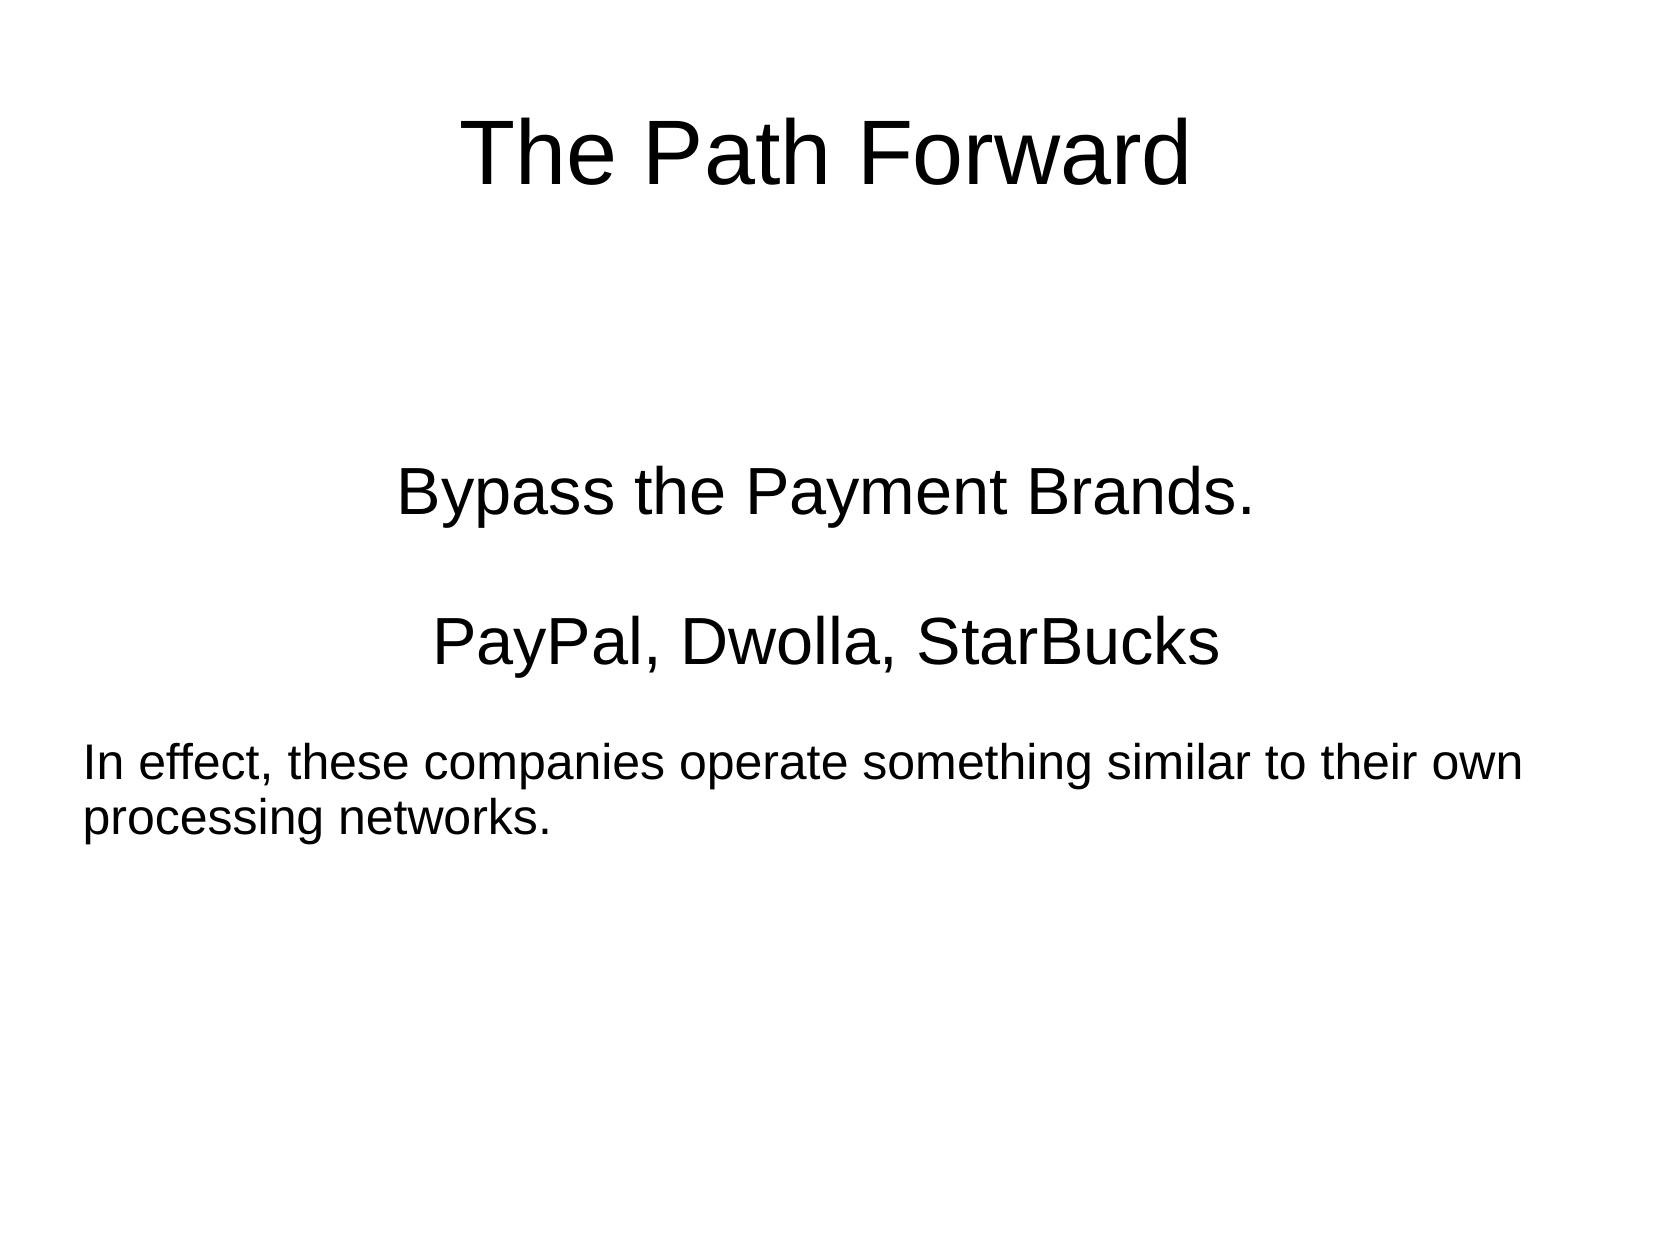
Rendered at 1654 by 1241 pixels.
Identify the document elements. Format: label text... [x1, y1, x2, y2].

title The Path Forward [82, 49, 1571, 257]
subtitle Bypass the Payment Brands. PayPal, Dwolla, StarBucks In effect, these companies operate something similar to their own processing networks. [82, 290, 1571, 1010]
